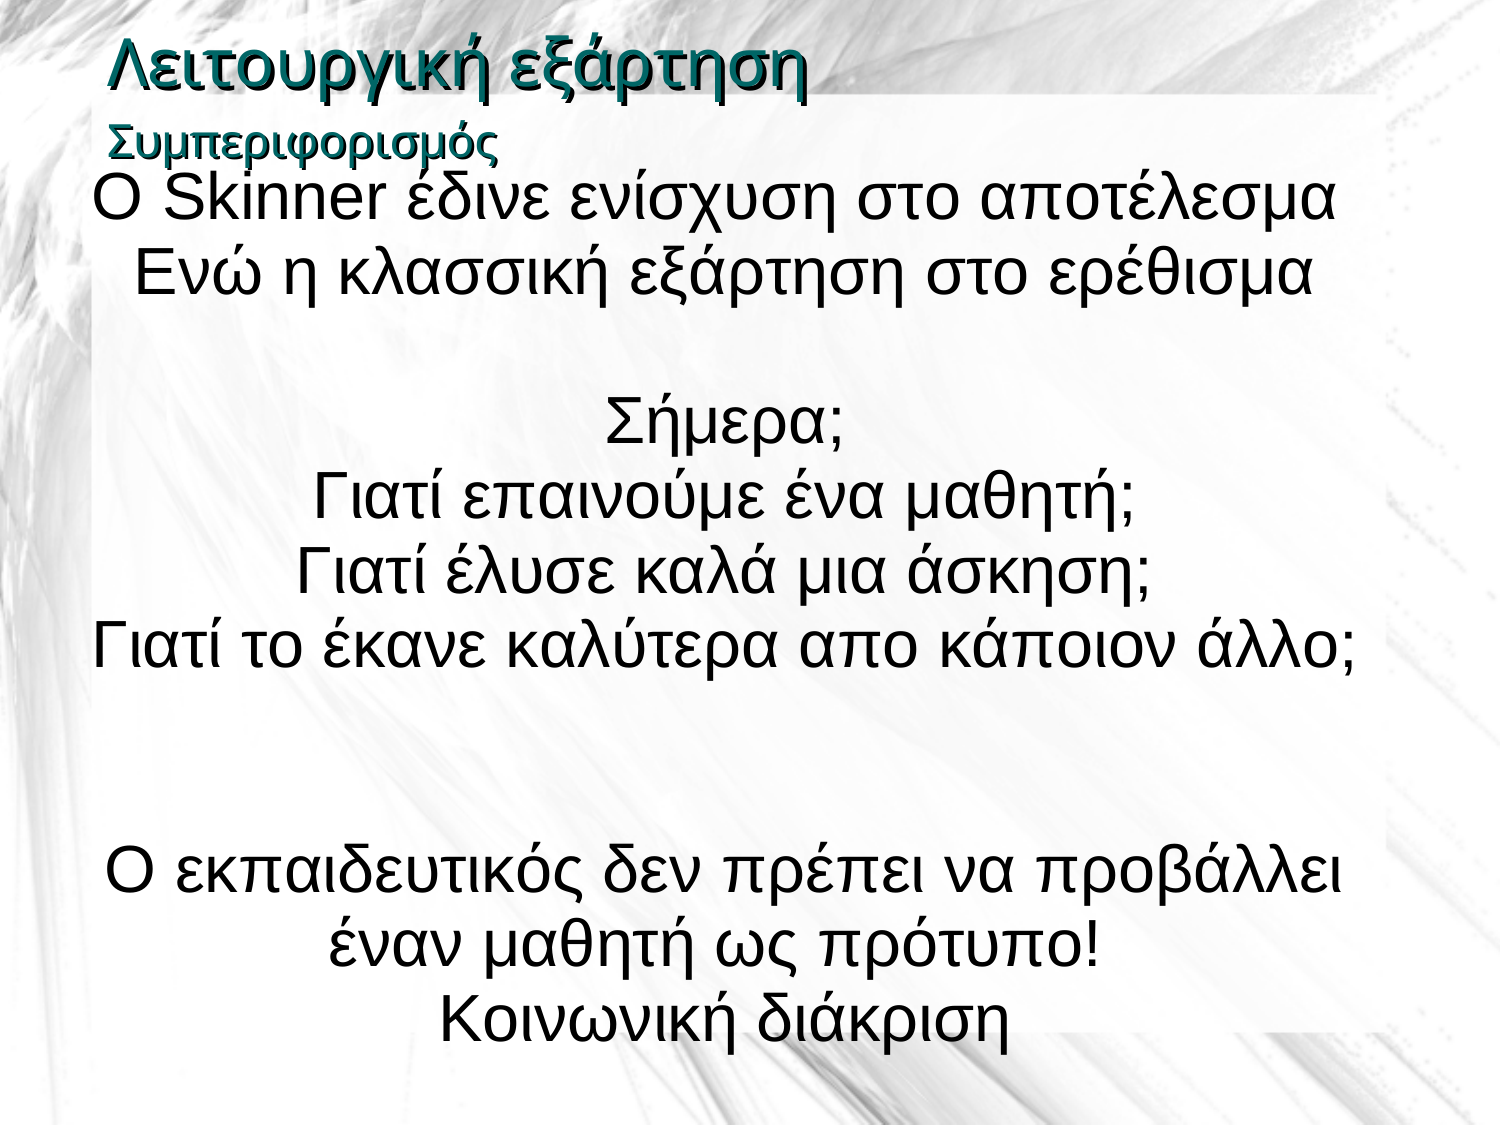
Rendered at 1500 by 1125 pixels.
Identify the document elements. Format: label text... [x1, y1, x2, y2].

title Λειτουργική εξάρτηση Συμπεριφορισμός [107, 19, 1367, 84]
subtitle Ο Skinner έδινε ενίσχυση στο αποτέλεσμα Ενώ η κλασσική εξάρτηση στο ερέθισμα Σήμερα; Γιατί επαινούμε ένα μαθητή; Γιατί έλυσε καλά μια άσκηση; Γιατί το έκανε καλύτερα απο κάποιον άλλο; Ο εκπαιδευτικός δεν πρέπει να προβάλλει έναν μαθητή ως πρότυπο! Κοινωνική διάκριση [66, 84, 1385, 1057]
picture [0, 0, 1500, 1125]
